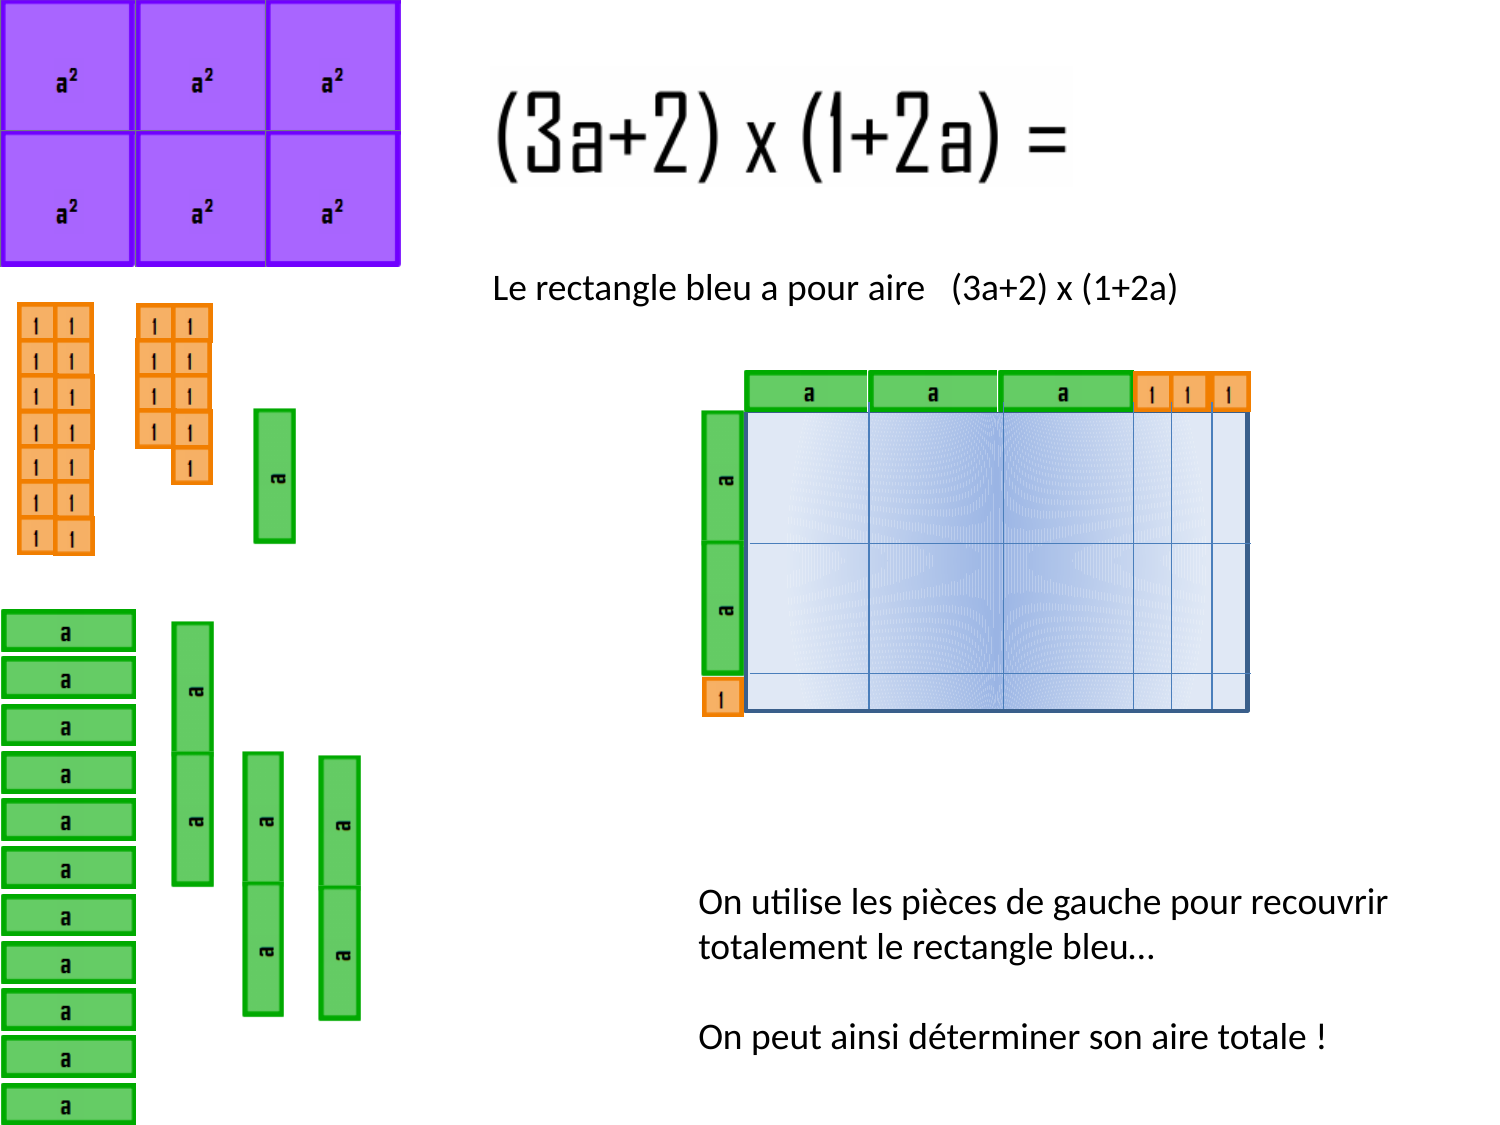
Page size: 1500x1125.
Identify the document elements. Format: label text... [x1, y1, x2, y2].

picture [0, 656, 136, 699]
picture [171, 621, 214, 888]
text_box [1134, 544, 1171, 673]
picture [135, 303, 213, 485]
picture [0, 1035, 136, 1078]
text_box [1213, 412, 1248, 543]
text_box [870, 544, 1003, 673]
text_box Le rectangle bleu a pour aire (3a+2) x (1+2a) [477, 255, 1195, 316]
text_box [1004, 544, 1133, 673]
text_box [1213, 544, 1248, 673]
text_box [1004, 412, 1133, 543]
picture [0, 846, 136, 889]
text_box [870, 412, 1003, 543]
picture [0, 0, 401, 267]
picture [0, 798, 136, 841]
picture [0, 609, 136, 652]
text_box [1172, 412, 1211, 543]
picture [0, 751, 136, 794]
picture [0, 1083, 136, 1125]
text_box [1134, 412, 1171, 543]
picture [17, 302, 95, 556]
picture [242, 751, 284, 1018]
picture [0, 988, 136, 1031]
picture [490, 66, 1073, 187]
picture [318, 755, 361, 1022]
picture [0, 704, 136, 747]
picture [0, 894, 136, 936]
picture [0, 941, 136, 984]
picture [701, 370, 1251, 717]
text_box On utilise les pièces de gauche pour recouvrir totalement le rectangle bleu… On peut ainsi déterminer son aire totale ! [683, 869, 1413, 1065]
text_box [745, 412, 1248, 711]
text_box [1172, 544, 1211, 673]
picture [253, 409, 296, 545]
